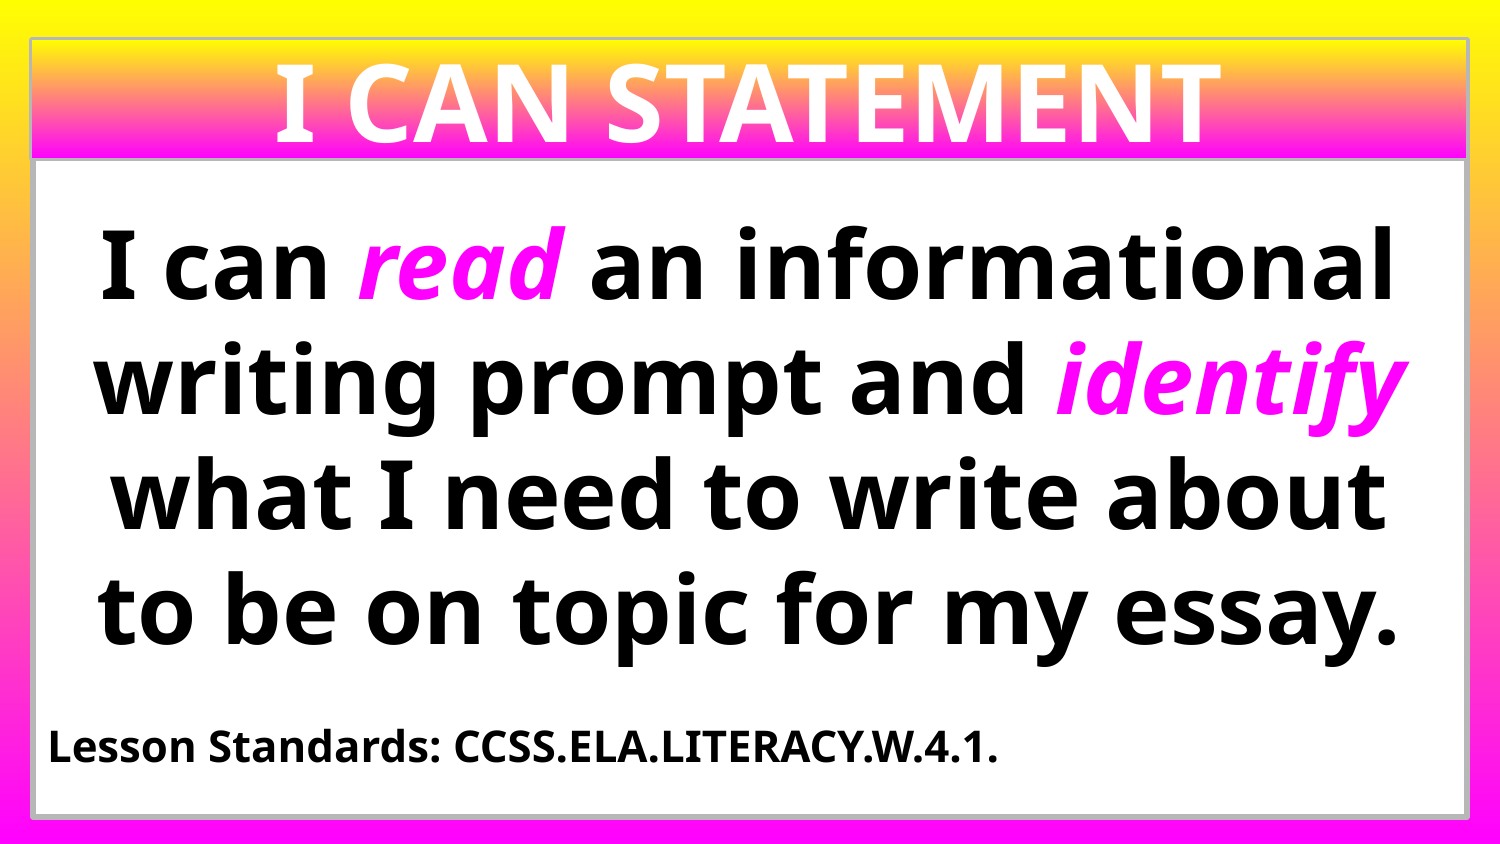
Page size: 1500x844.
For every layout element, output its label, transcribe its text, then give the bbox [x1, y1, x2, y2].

text_box I CAN STATEMENT [32, 40, 1466, 157]
text_box I can read an informational writing prompt and identify what I need to write about to be on topic for my essay. Lesson Standards: CCSS.ELA.LITERACY.W.4.1. [32, 157, 1466, 817]
